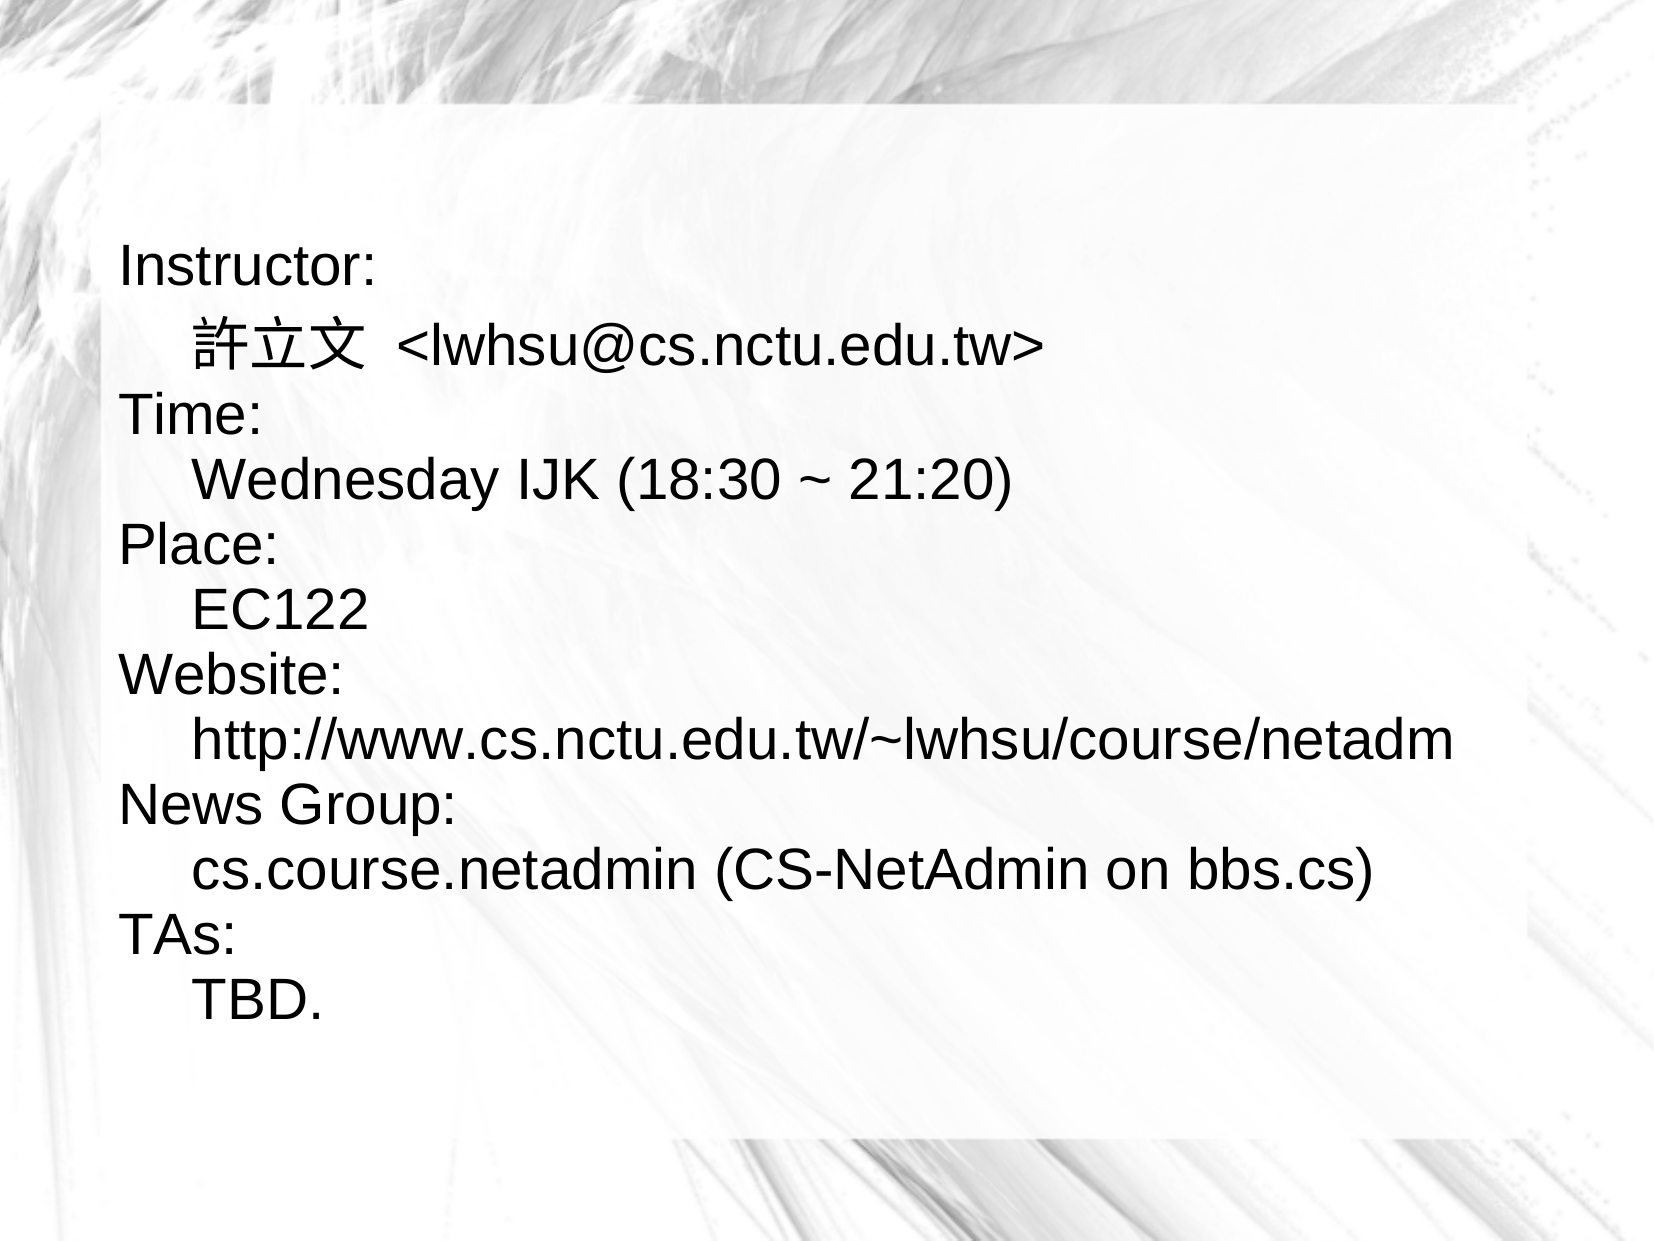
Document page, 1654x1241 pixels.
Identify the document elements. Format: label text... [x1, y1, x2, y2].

picture [0, 0, 1654, 1241]
subtitle Instructor: 許立文 <lwhsu@cs.nctu.edu.tw> Time: Wednesday IJK (18:30 ~ 21:20) Place: EC122 Website: http://www.cs.nctu.edu.tw/~lwhsu/course/netadm News Group: cs.course.netadmin (CS-NetAdmin on bbs.cs) TAs: TBD. [118, 237, 1571, 1028]
